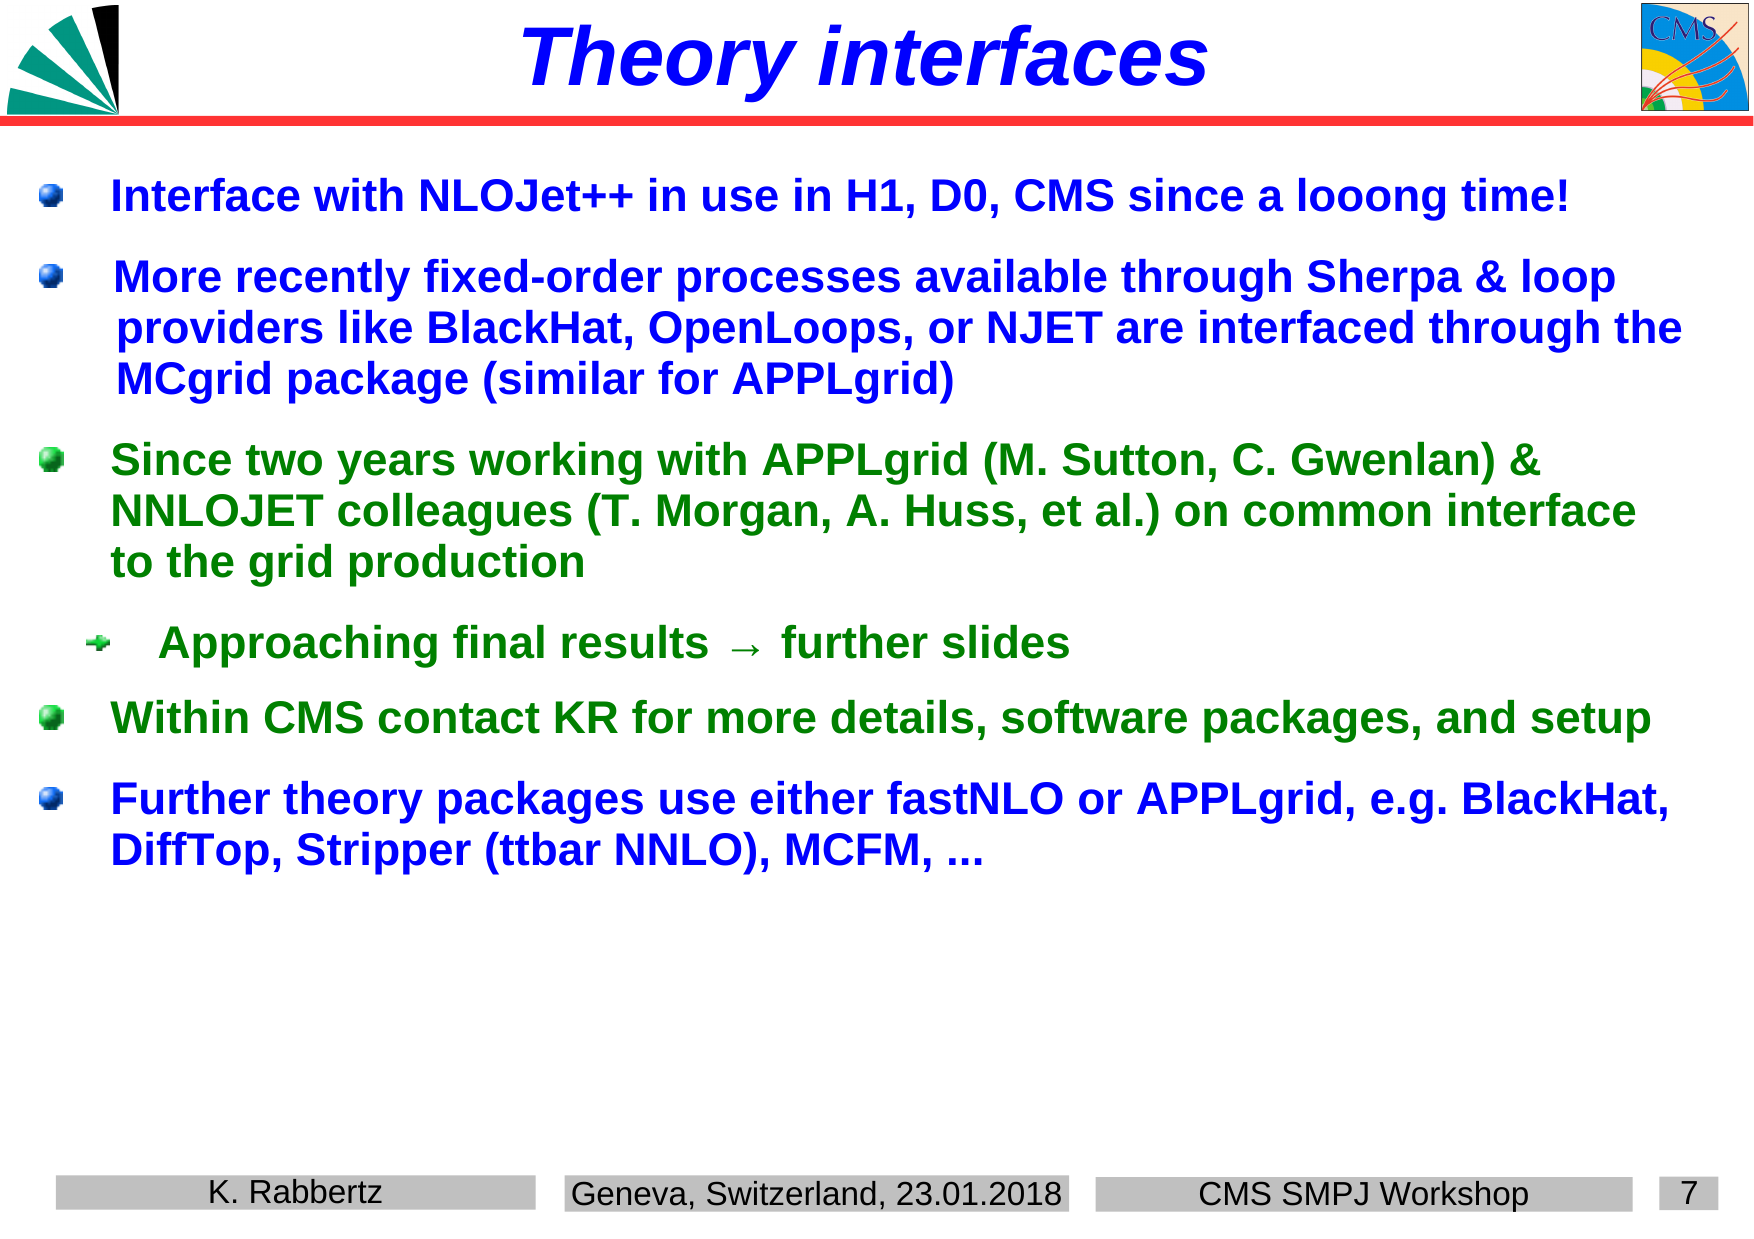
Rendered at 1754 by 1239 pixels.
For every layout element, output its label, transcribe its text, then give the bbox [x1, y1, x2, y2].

list Interface with NLOJet++ in use in H1, D0, CMS since a looong time! More recently fixed-order processes available through Sherpa & loop providers like BlackHat, OpenLoops, or NJET are interfaced through the MCgrid package (similar for APPLgrid) Since two years working with APPLgrid (M. Sutton, C. Gwenlan) & NNLOJET colleagues (T. Morgan, A. Huss, et al.) on common interface to the grid production Approaching final results → further slides Within CMS contact KR for more details, software packages, and setup Further theory packages use either fastNLO or APPLgrid, e.g. BlackHat, DiffTop, Stripper (ttbar NNLO), MCFM, ... [27, 169, 1730, 1104]
picture [1641, 3, 1749, 111]
title Theory interfaces [123, 0, 1606, 114]
picture [7, 5, 119, 116]
